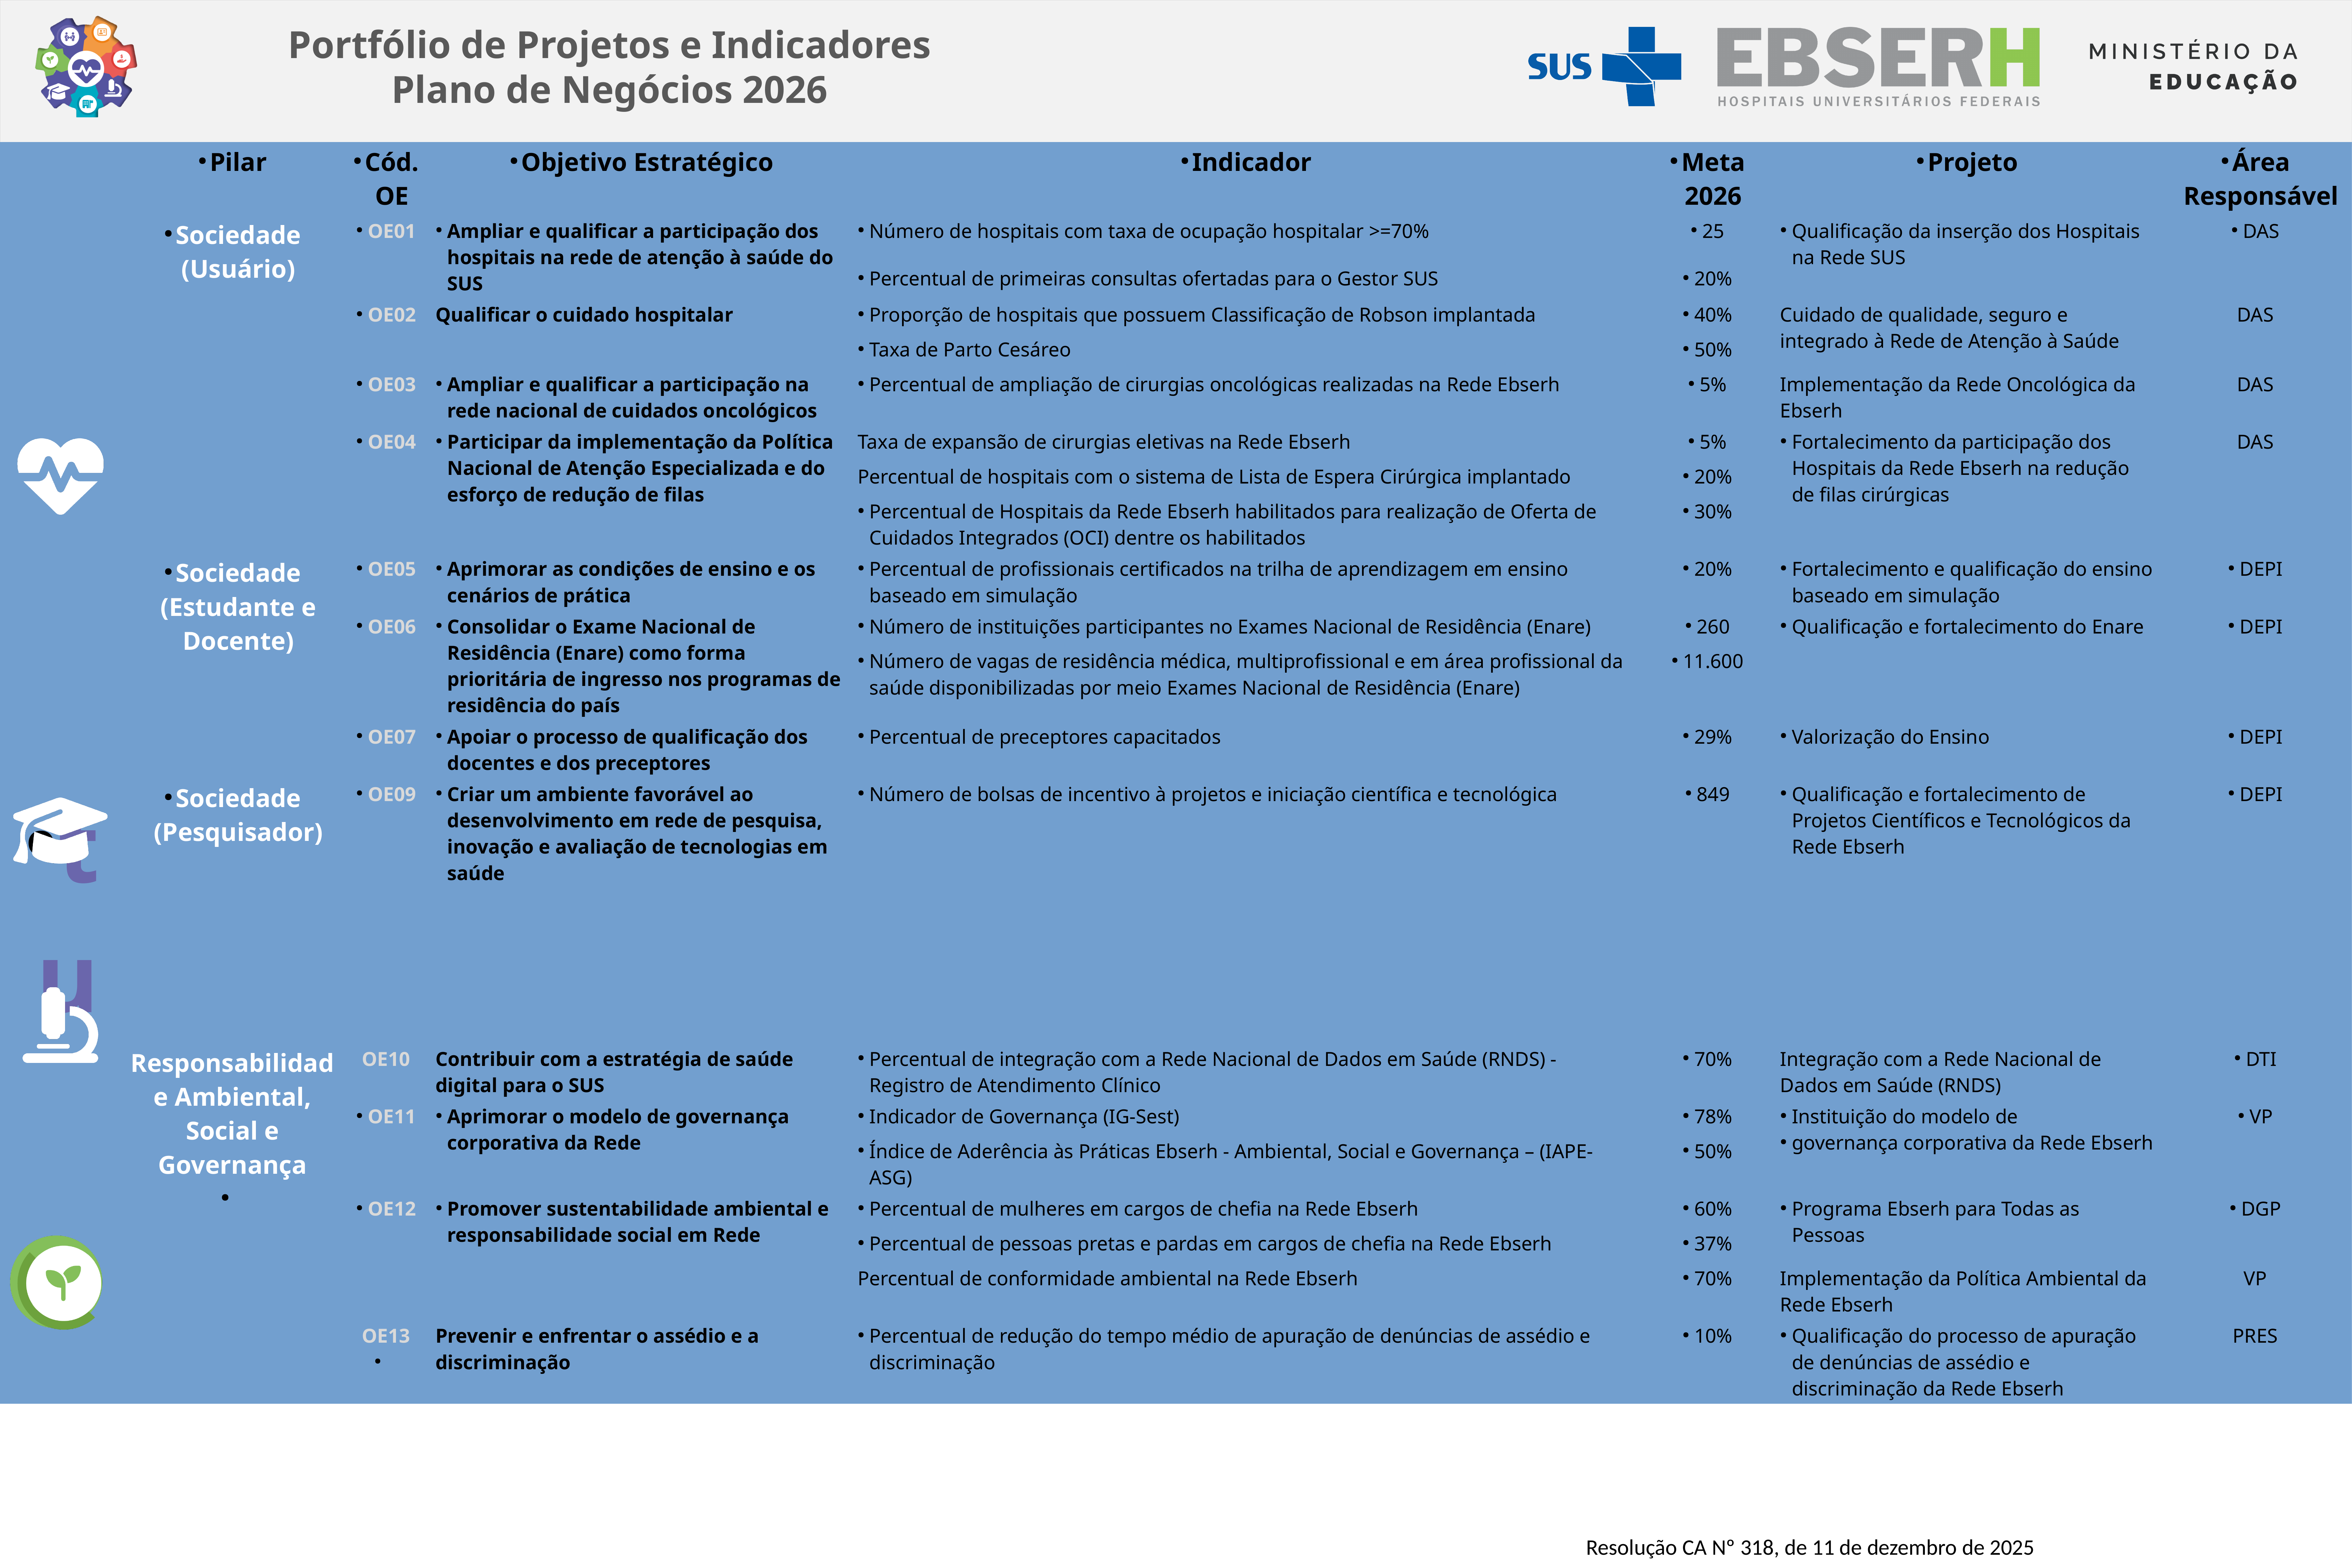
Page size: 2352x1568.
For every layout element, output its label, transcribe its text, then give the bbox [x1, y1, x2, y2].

text_box [0, 0, 2352, 142]
table_cell DAS [2159, 368, 2352, 426]
table_cell Qualificação da inserção dos Hospitais na Rede SUS [1775, 215, 2159, 299]
table_cell Percentual de pessoas pretas e pardas em cargos de chefia na Rede Ebserh [853, 1228, 1640, 1262]
picture [7, 972, 113, 1078]
table_cell Apoiar o processo de qualificação dos docentes e dos preceptores [430, 720, 853, 778]
table_cell 50% [1640, 334, 1775, 368]
table_cell 37% [1640, 1228, 1775, 1262]
table_cell Percentual de redução do tempo médio de apuração de denúncias de assédio e discriminação [853, 1320, 1640, 1404]
table_cell Promover sustentabilidade ambiental e responsabilidade social em Rede [430, 1193, 853, 1320]
table_cell Aprimorar as condições de ensino e os cenários de prática [430, 553, 853, 611]
table_cell OE11 [341, 1100, 430, 1193]
table_cell Percentual de mulheres em cargos de chefia na Rede Ebserh [853, 1193, 1640, 1228]
table_cell OE06 [341, 611, 430, 720]
table_cell 70% [1640, 1043, 1775, 1100]
table_cell 260 [1640, 611, 1775, 645]
table_header Cód. OE [341, 142, 430, 215]
table_cell Qualificação e fortalecimento de Projetos Científicos e Tecnológicos da Rede Ebserh [1775, 778, 2159, 1043]
table_cell DEPI [2159, 778, 2352, 1043]
table_cell Aprimorar o modelo de governança corporativa da Rede [430, 1100, 853, 1193]
table_cell 40% [1640, 299, 1775, 334]
table_cell Número de instituições participantes no Exames Nacional de Residência (Enare) [853, 611, 1640, 645]
picture [1717, 27, 2297, 106]
table_cell 20% [1640, 461, 1775, 495]
table_cell Número de hospitais com taxa de ocupação hospitalar >=70% [853, 215, 1640, 262]
table_cell 20% [1640, 262, 1775, 299]
table_cell Percentual de integração com a Rede Nacional de Dados em Saúde (RNDS) - Registro de Atendimento Clínico [853, 1043, 1640, 1100]
table_cell 5% [1640, 426, 1775, 461]
table_cell 10% [1640, 1320, 1775, 1404]
table_cell Percentual de ampliação de cirurgias oncológicas realizadas na Rede Ebserh [853, 368, 1640, 426]
table_cell tu [0, 778, 123, 1043]
table_cell DEPI [2159, 611, 2352, 720]
table_cell Fortalecimento e qualificação do ensino baseado em simulação [1775, 553, 2159, 611]
picture [1528, 27, 1681, 106]
table_cell Ampliar e qualificar a participação dos hospitais na rede de atenção à saúde do SUS [430, 215, 853, 299]
table_cell DEPI [2159, 553, 2352, 611]
table_cell 11.600 [1640, 645, 1775, 720]
table_cell Índice de Aderência às Práticas Ebserh - Ambiental, Social e Governança – (IAPE-ASG) [853, 1135, 1640, 1193]
text_box Resolução CA Nº 318, de 11 de dezembro de 2025 [1581, 1530, 2349, 1562]
table_cell Valorização do Ensino [1775, 720, 2159, 778]
table_header Meta 2026 [1640, 142, 1775, 215]
table_cell DAS [2159, 426, 2352, 553]
table_cell 5% [1640, 368, 1775, 426]
picture [1, 1227, 111, 1337]
table_cell Ampliar e qualificar a participação na rede nacional de cuidados oncológicos [430, 368, 853, 426]
table_cell Taxa de expansão de cirurgias eletivas na Rede Ebserh [853, 426, 1640, 461]
table_header Objetivo Estratégico [430, 142, 853, 215]
table_cell Implementação da Política Ambiental da Rede Ebserh [1775, 1262, 2159, 1320]
table_cell VP [2159, 1262, 2352, 1320]
table_cell Cuidado de qualidade, seguro e integrado à Rede de Atenção à Saúde [1775, 299, 2159, 368]
table_cell Percentual de profissionais certificados na trilha de aprendizagem em ensino baseado em simulação [853, 553, 1640, 611]
table_cell OE04 [341, 426, 430, 553]
table_cell OE05 [341, 553, 430, 611]
table_cell OE01 [341, 215, 430, 299]
picture [33, 9, 138, 121]
table_header Área Responsável [2159, 142, 2352, 215]
table_cell 60% [1640, 1193, 1775, 1228]
table_cell Participar da implementação da Política Nacional de Atenção Especializada e do esforço de redução de filas [430, 426, 853, 553]
table_cell 70% [1640, 1262, 1775, 1320]
table_cell Proporção de hospitais que possuem Classificação de Robson implantada [853, 299, 1640, 334]
table_cell DTI [2159, 1043, 2352, 1100]
table_cell Taxa de Parto Cesáreo [853, 334, 1640, 368]
table_cell Qualificação e fortalecimento do Enare [1775, 611, 2159, 720]
table_cell Implementação da Rede Oncológica da Ebserh [1775, 368, 2159, 426]
table_cell 849 [1640, 778, 1775, 1043]
table_cell Consolidar o Exame Nacional de Residência (Enare) como forma prioritária de ingresso nos programas de residência do país [430, 611, 853, 720]
table_cell Número de bolsas de incentivo à projetos e iniciação científica e tecnológica [853, 778, 1640, 1043]
table_cell 29% [1640, 720, 1775, 778]
table_cell Número de vagas de residência médica, multiprofissional e em área profissional da saúde disponibilizadas por meio Exames Nacional de Residência (Enare) [853, 645, 1640, 720]
table_cell 30% [1640, 495, 1775, 553]
table_cell Percentual de Hospitais da Rede Ebserh habilitados para realização de Oferta de Cuidados Integrados (OCI) dentre os habilitados [853, 495, 1640, 553]
table_cell Percentual de preceptores capacitados [853, 720, 1640, 778]
table_cell Qualificação do processo de apuração de denúncias de assédio e discriminação da Rede Ebserh ​ [1775, 1320, 2159, 1404]
table_cell VP [2159, 1100, 2352, 1193]
table_cell Prevenir e enfrentar o assédio e a discriminação [430, 1320, 853, 1404]
table_cell Sociedade (Usuário) [123, 215, 341, 553]
table_cell Programa Ebserh para Todas as Pessoas [1775, 1193, 2159, 1262]
table_cell OE12 [341, 1193, 430, 1320]
table_header Indicador [853, 142, 1640, 215]
picture [7, 778, 113, 883]
table_cell OE10 [341, 1043, 430, 1100]
table_cell OE03 [341, 368, 430, 426]
table_cell Fortalecimento da participação dos Hospitais da Rede Ebserh na redução de filas cirúrgicas [1775, 426, 2159, 553]
table_cell Responsabilidade Ambiental, Social e Governança [123, 1043, 341, 1404]
table_cell Integração com a Rede Nacional de Dados em Saúde (RNDS) [1775, 1043, 2159, 1100]
table_cell DEPI [2159, 720, 2352, 778]
table_cell Indicador de Governança (IG-Sest) [853, 1100, 1640, 1135]
table_cell 25 [1640, 215, 1775, 262]
table_cell 50% [1640, 1135, 1775, 1193]
table_cell [0, 215, 123, 553]
table_header [0, 142, 123, 215]
table_cell Contribuir com a estratégia de saúde digital para o SUS [430, 1043, 853, 1100]
table_cell Qualificar o cuidado hospitalar [430, 299, 853, 368]
table_cell 78% [1640, 1100, 1775, 1135]
table_cell Sociedade (Estudante e Docente) [123, 553, 341, 778]
table_cell [0, 1043, 123, 1404]
table_cell PRES [2159, 1320, 2352, 1404]
table_cell Percentual de hospitais com o sistema de Lista de Espera Cirúrgica implantado [853, 461, 1640, 495]
table_header Projeto [1775, 142, 2159, 215]
table_cell OE07 [341, 720, 430, 778]
table_cell [0, 553, 123, 778]
picture [0, 414, 120, 539]
table_cell Percentual de primeiras consultas ofertadas para o Gestor SUS [853, 262, 1640, 299]
table_cell Sociedade (Pesquisador) [123, 778, 341, 1043]
table_cell Percentual de conformidade ambiental na Rede Ebserh [853, 1262, 1640, 1320]
table_cell 20% [1640, 553, 1775, 611]
table_cell Criar um ambiente favorável ao desenvolvimento em rede de pesquisa, inovação e avaliação de tecnologias em saúde [430, 778, 853, 1043]
table_cell DAS [2159, 299, 2352, 368]
text_box Portfólio de Projetos e Indicadores Plano de Negócios 2026 [138, 9, 1176, 74]
table_cell OE09 [341, 778, 430, 1043]
table_cell Instituição do modelo de governança corporativa da Rede Ebserh [1775, 1100, 2159, 1193]
table_header Pilar [123, 142, 341, 215]
table_cell OE02 [341, 299, 430, 368]
table_cell DAS [2159, 215, 2352, 299]
table_cell OE13 [341, 1320, 430, 1404]
table_cell DGP [2159, 1193, 2352, 1262]
